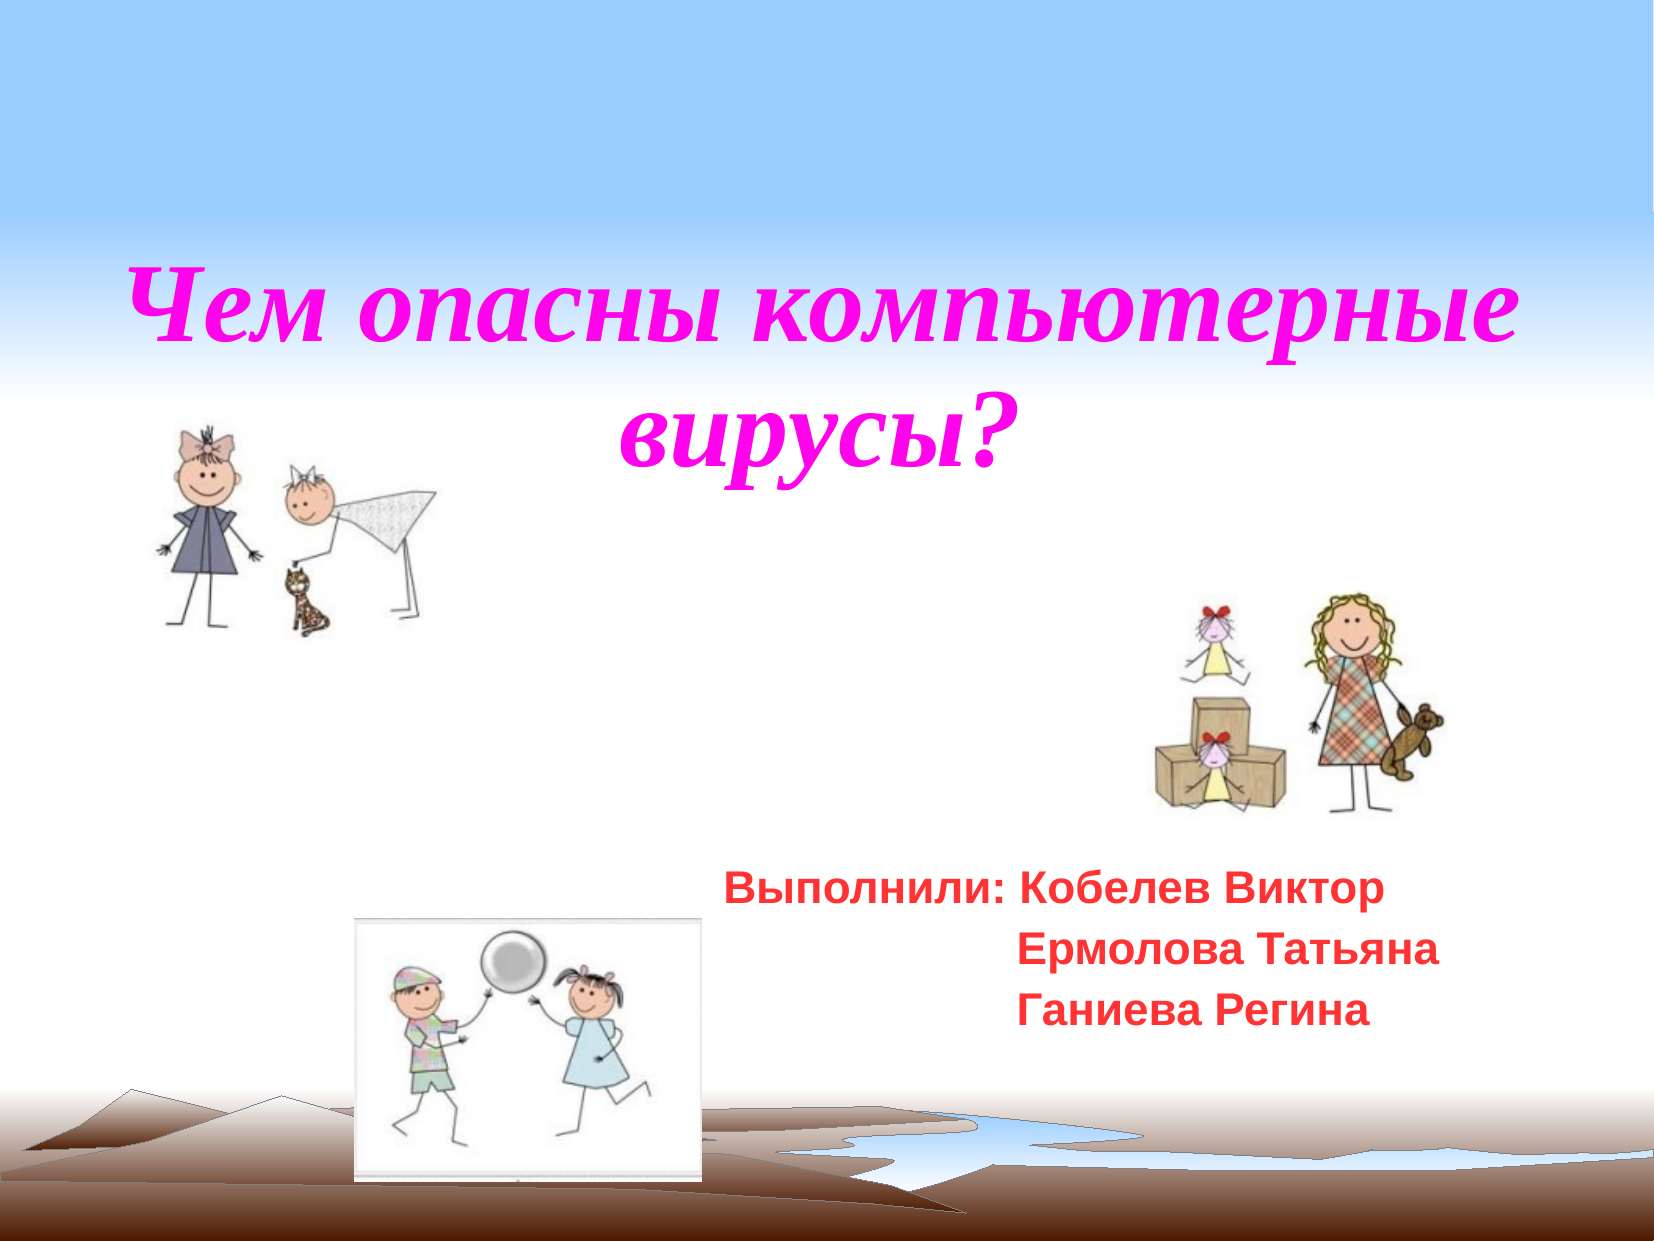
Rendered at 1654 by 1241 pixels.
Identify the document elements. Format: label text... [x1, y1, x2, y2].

title Чем опасны компьютерные вирусы? [76, 206, 1565, 650]
picture [1146, 590, 1447, 825]
picture [138, 418, 443, 650]
picture [354, 918, 702, 1182]
text_box Выполнили: Кобелев Виктор Ермолова Татьяна Ганиева Регина [708, 854, 1565, 1046]
